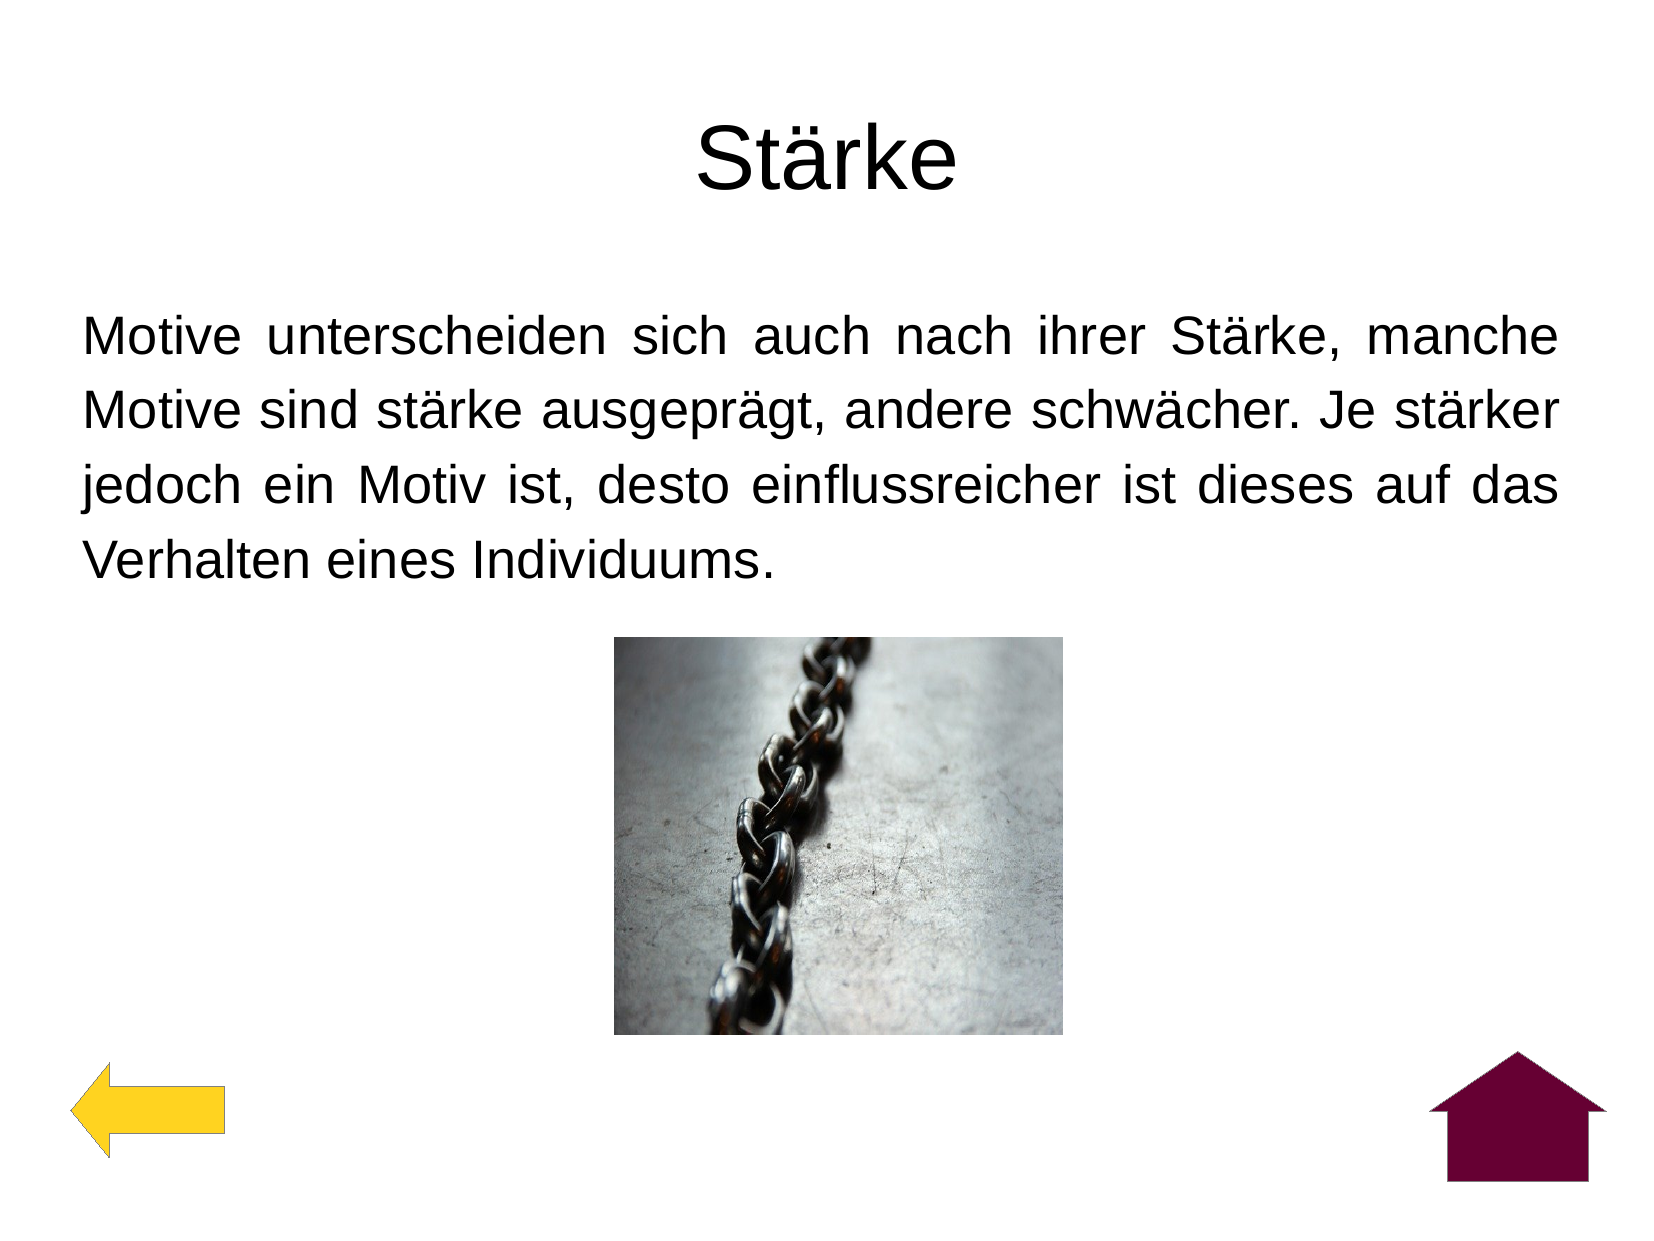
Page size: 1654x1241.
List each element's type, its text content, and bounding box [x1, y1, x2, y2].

picture [614, 637, 1063, 1035]
list Motive unterscheiden sich auch nach ihrer Stärke, manche Motive sind stärke ausgeprägt, andere schwächer. Je stärker jedoch ein Motiv ist, desto einflussreicher ist dieses auf das Verhalten eines Individuums. [82, 290, 1595, 615]
title Stärke [82, 49, 1571, 257]
text_box [70, 1062, 225, 1158]
text_box [1429, 1051, 1607, 1182]
